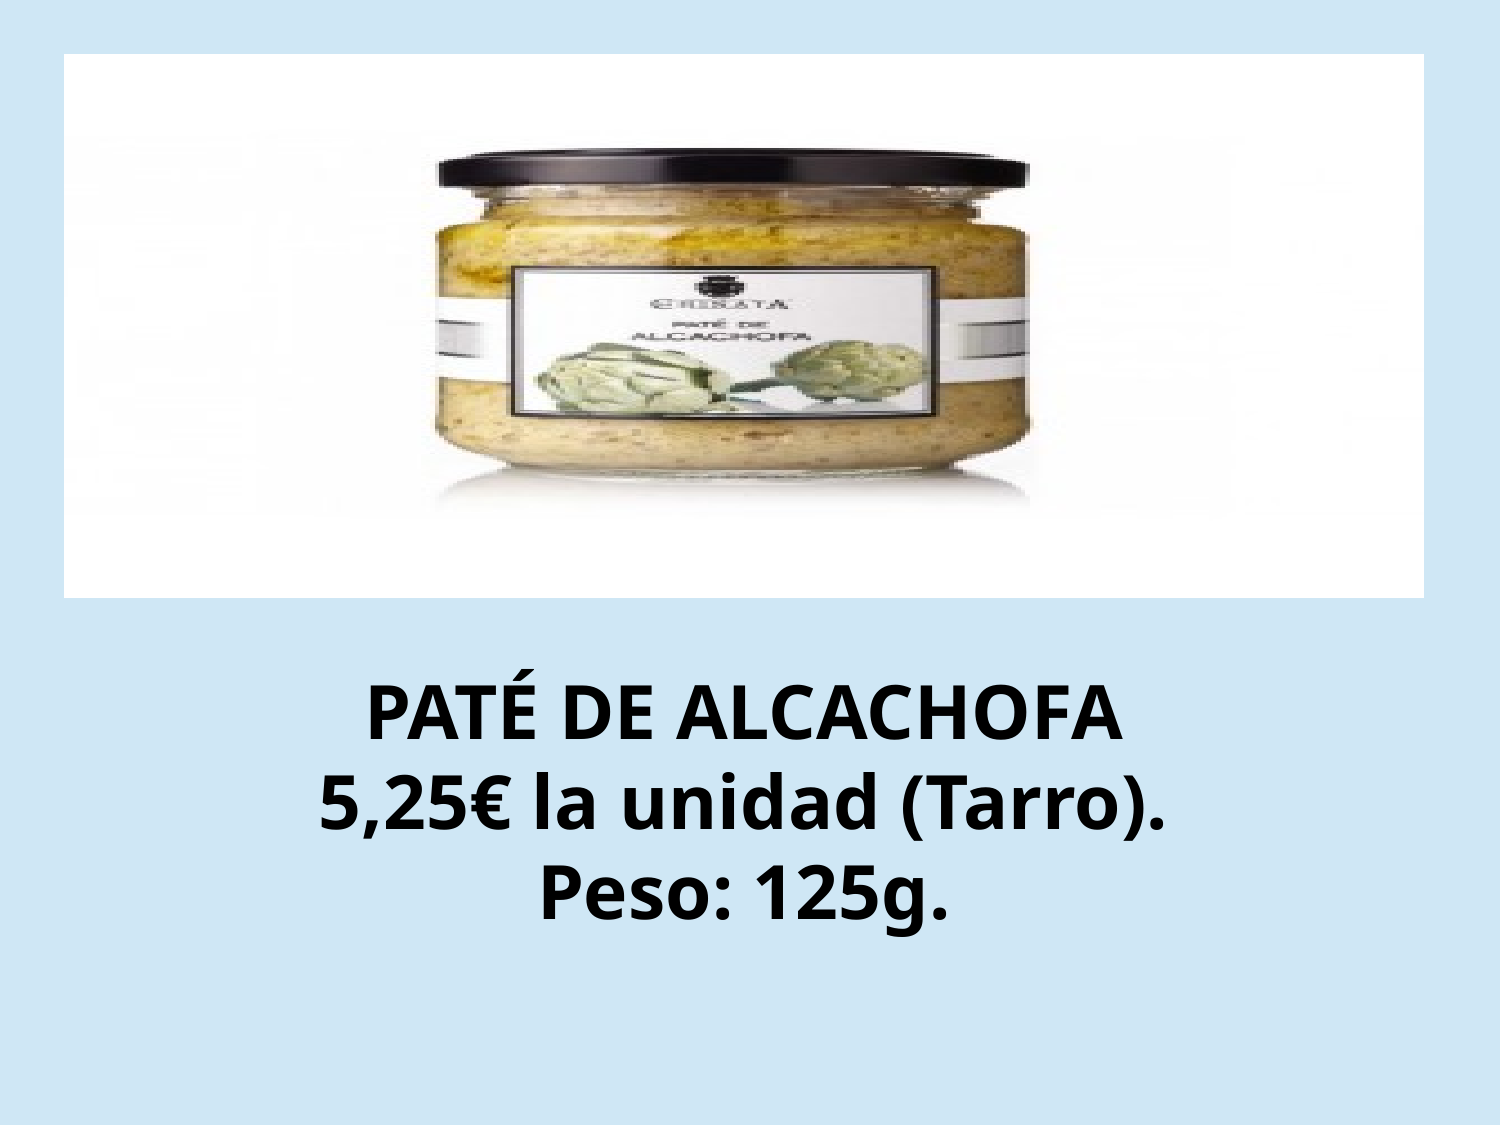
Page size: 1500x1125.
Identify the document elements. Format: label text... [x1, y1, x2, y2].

subtitle PATÉ DE ALCACHOFA 5,25€ la unidad (Tarro). Peso: 125g. [219, 656, 1270, 905]
picture [64, 54, 1424, 598]
